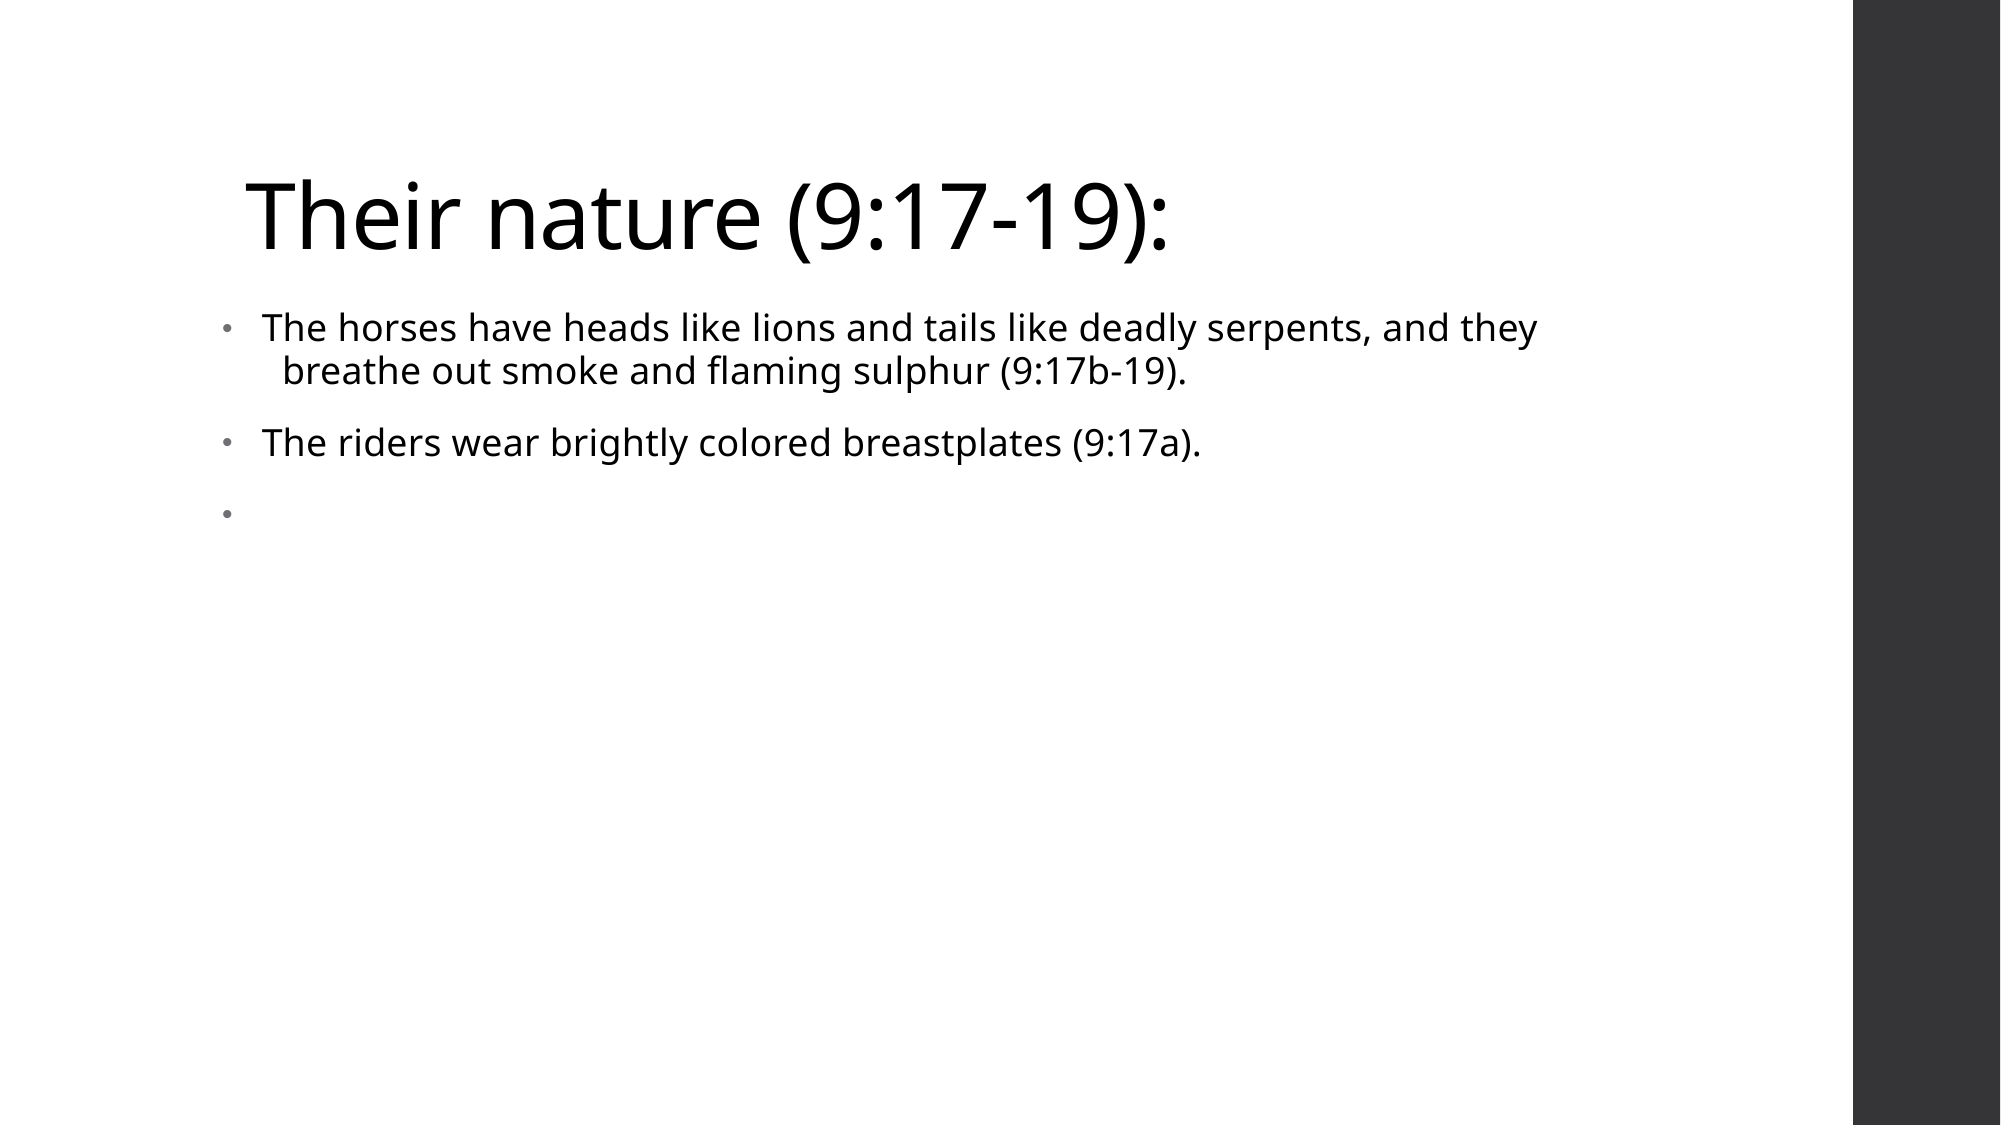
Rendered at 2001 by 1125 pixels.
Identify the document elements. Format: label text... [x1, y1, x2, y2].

list The horses have heads like lions and tails like deadly serpents, and they breathe out smoke and flaming sulphur (9:17b-19). The riders wear brightly colored breastplates (9:17a). [206, 299, 1617, 1014]
title Their nature (9:17-19): [206, 60, 1797, 278]
